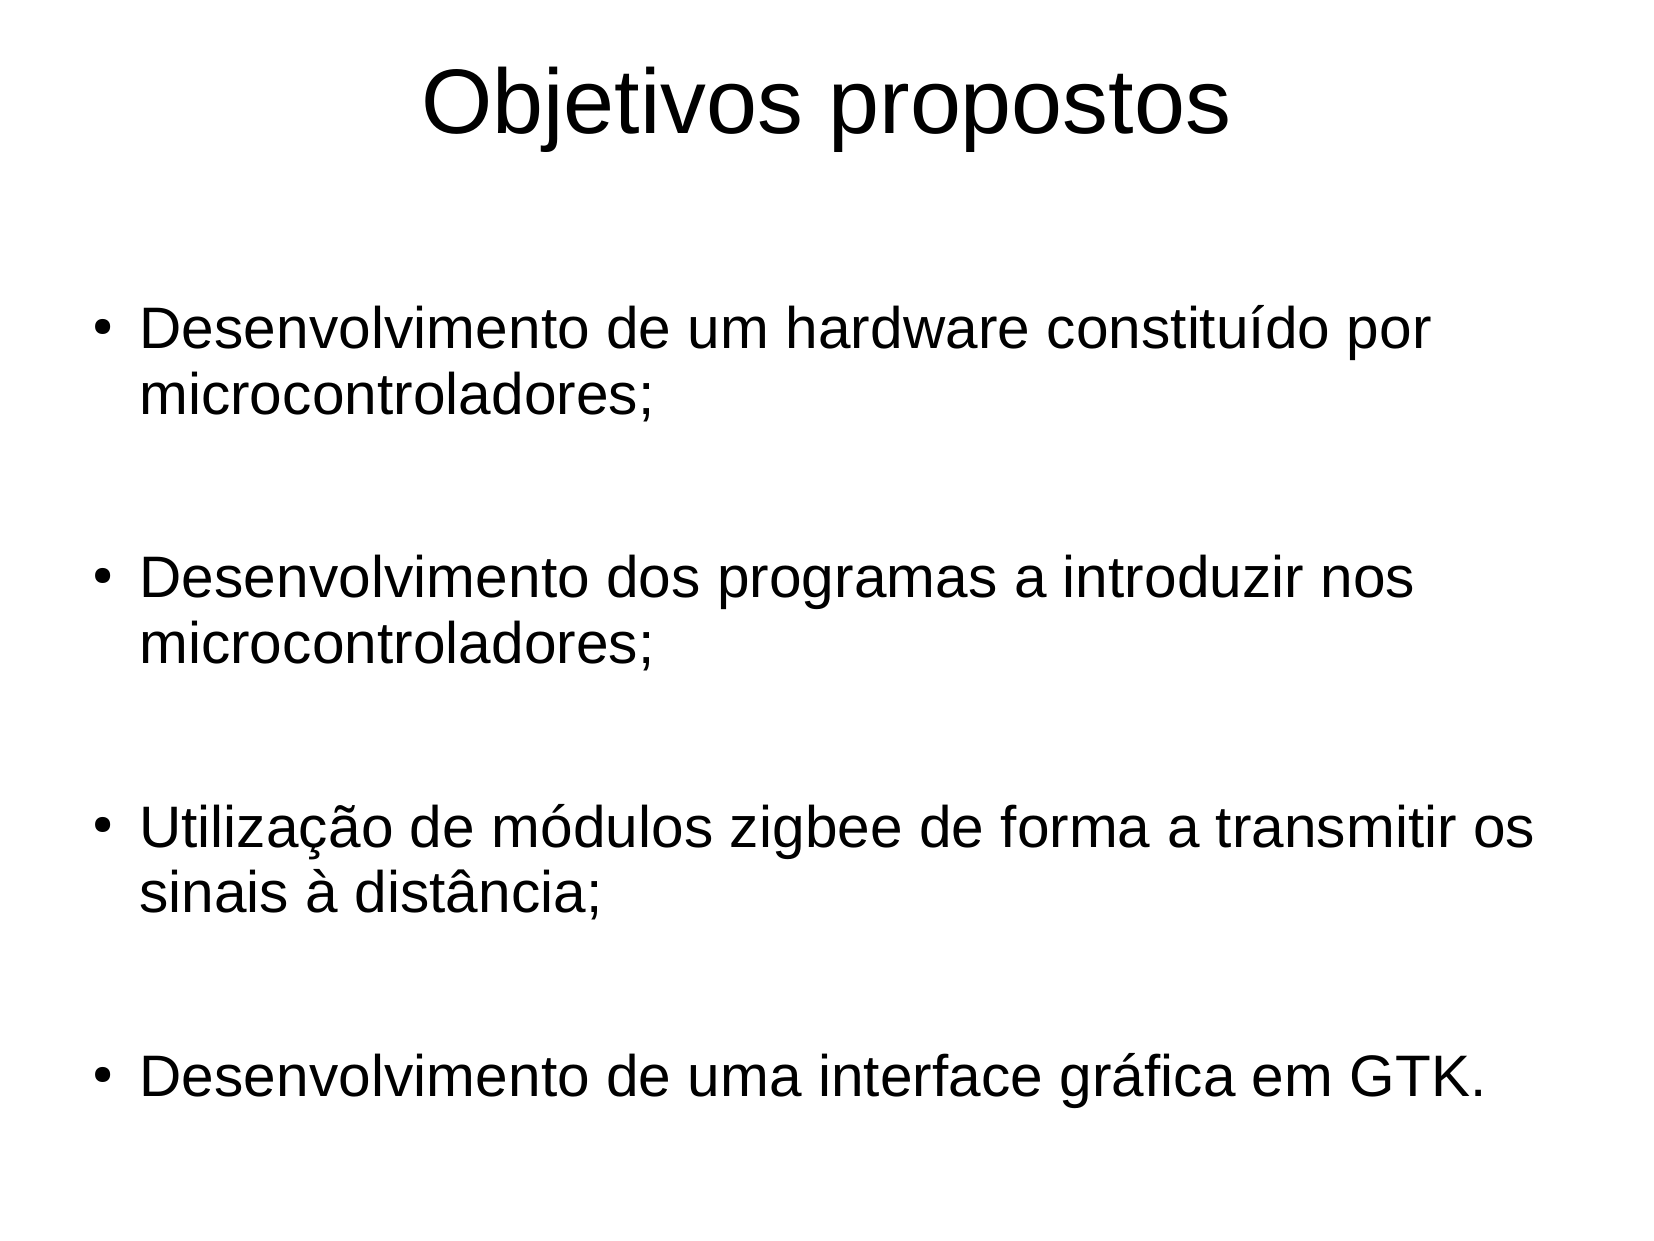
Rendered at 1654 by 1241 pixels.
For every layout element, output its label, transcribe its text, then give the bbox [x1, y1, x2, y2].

title Objetivos propostos [82, 49, 1571, 257]
list Desenvolvimento de um hardware constituído por microcontroladores; Desenvolvimento dos programas a introduzir nos microcontroladores; Utilização de módulos zigbee de forma a transmitir os sinais à distância; Desenvolvimento de uma interface gráfica em GTK. [76, 295, 1565, 1114]
